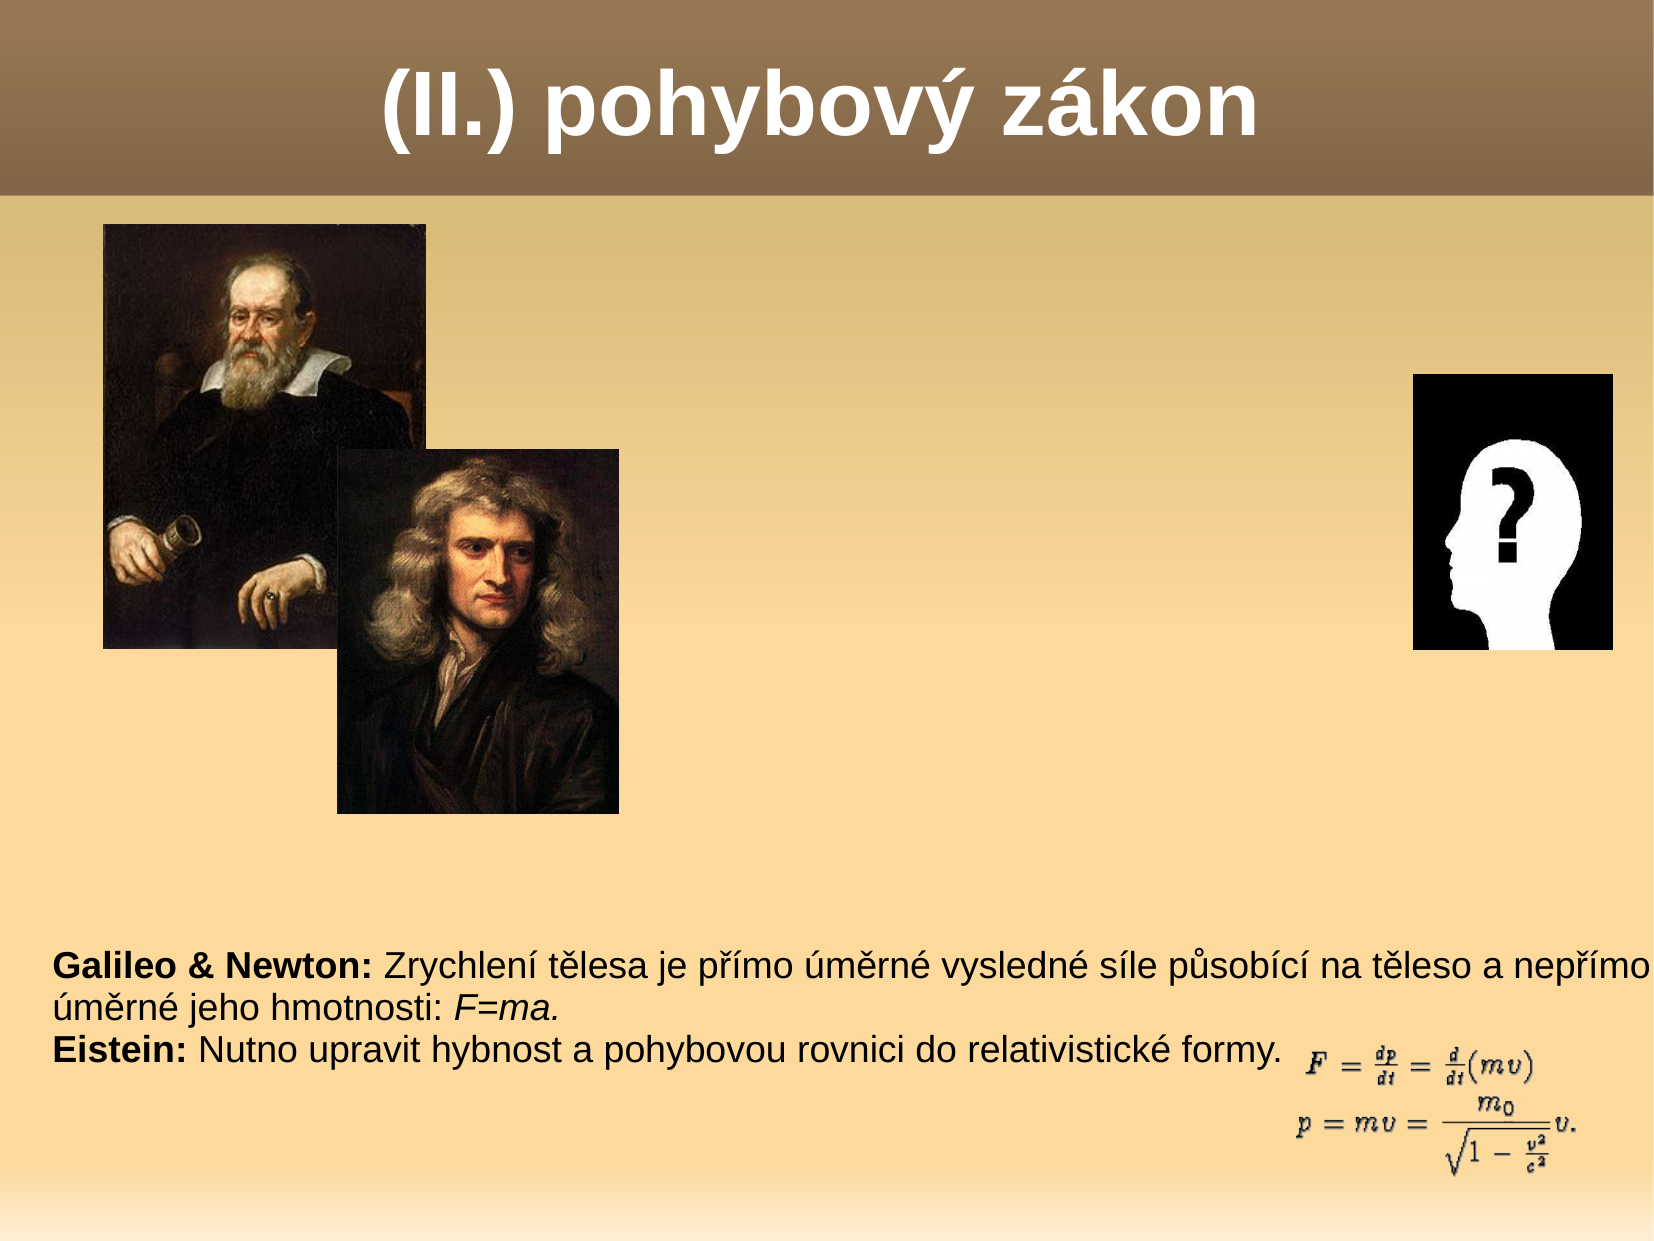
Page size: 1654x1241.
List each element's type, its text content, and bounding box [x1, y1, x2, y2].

title (II.) pohybový zákon [76, 0, 1565, 208]
text_box Galileo & Newton: Zrychlení tělesa je přímo úměrné vysledné síle působící na těleso a nepřímo úměrné jeho hmotnosti: F=ma. Eistein: Nutno upravit hybnost a pohybovou rovnici do relativistické formy. [37, 937, 1654, 1143]
picture [0, 0, 1654, 1241]
